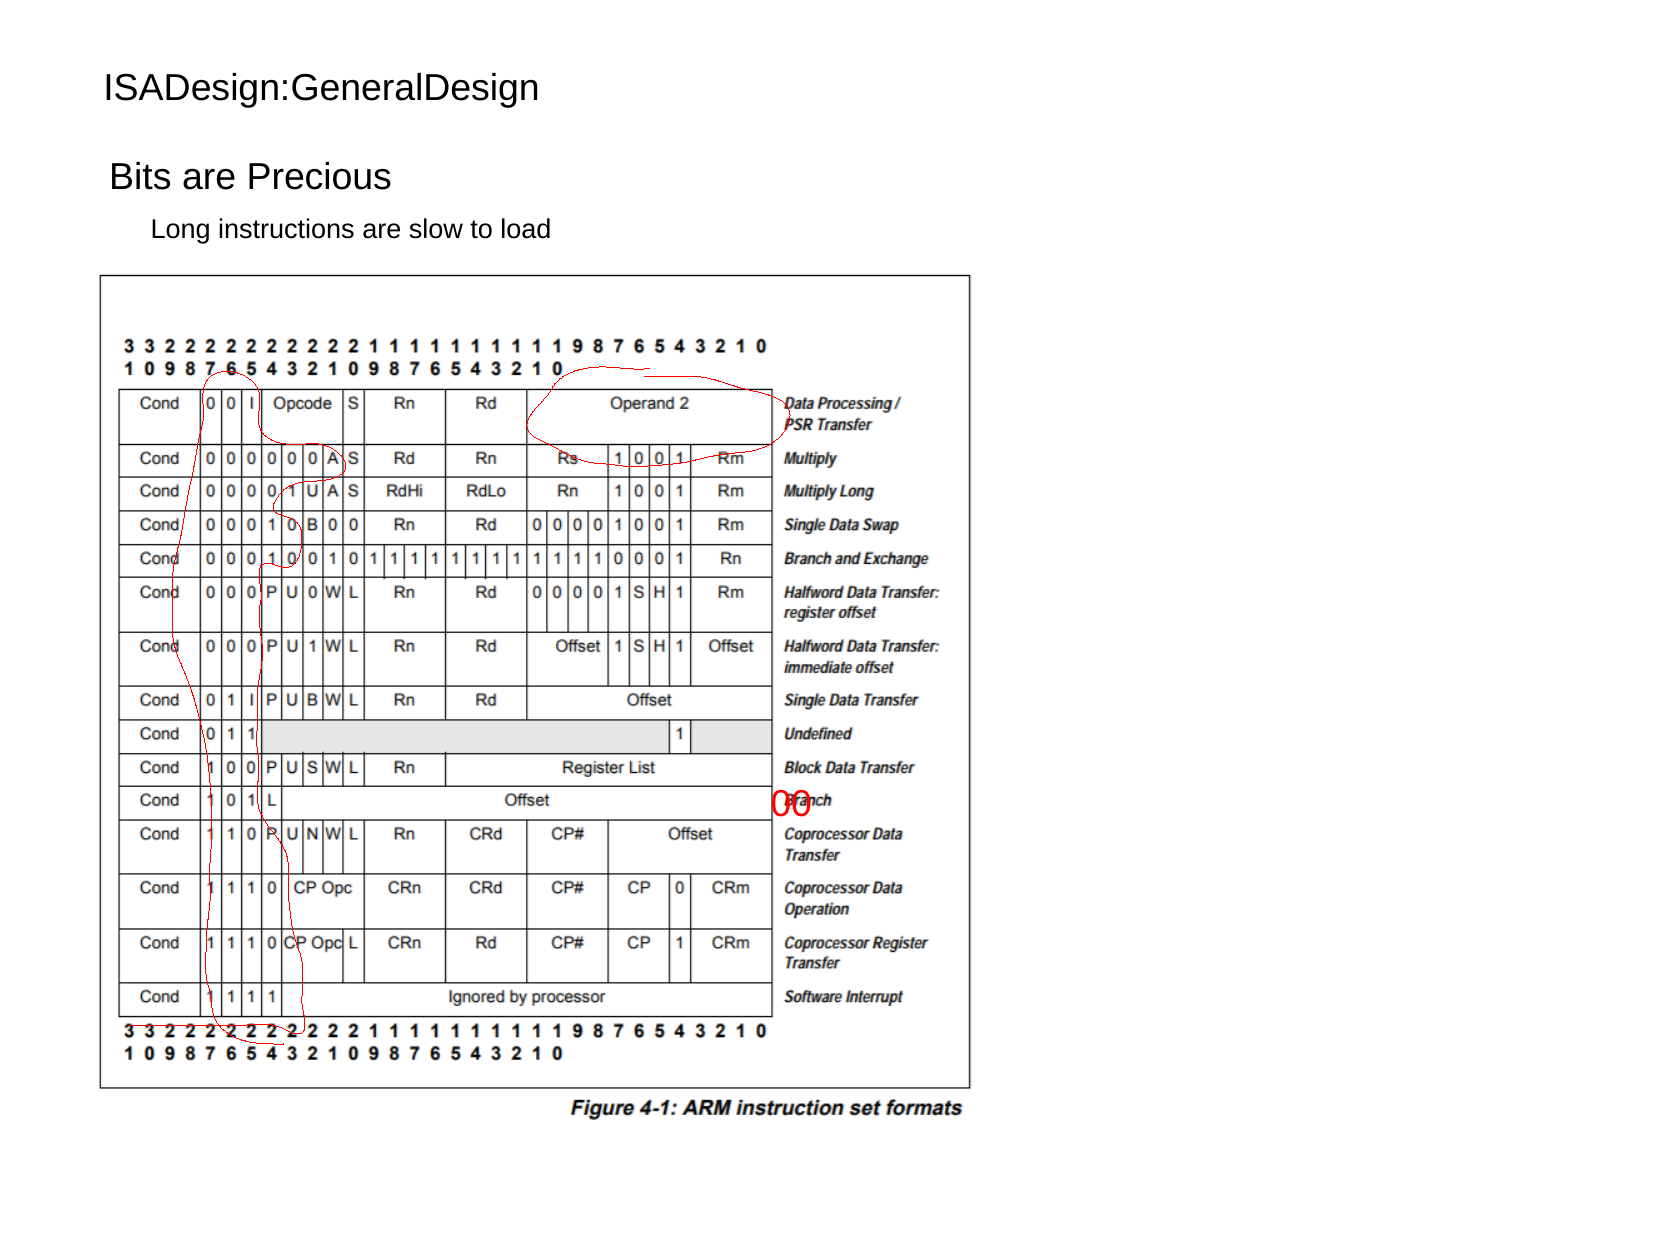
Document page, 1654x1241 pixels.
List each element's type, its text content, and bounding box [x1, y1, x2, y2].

text_box 00 [755, 775, 828, 833]
text_box ISADesign:GeneralDesign [88, 59, 555, 116]
text_box Bits are Precious [94, 147, 408, 205]
text_box Long instructions are slow to load [135, 206, 566, 252]
picture [86, 265, 1004, 1125]
